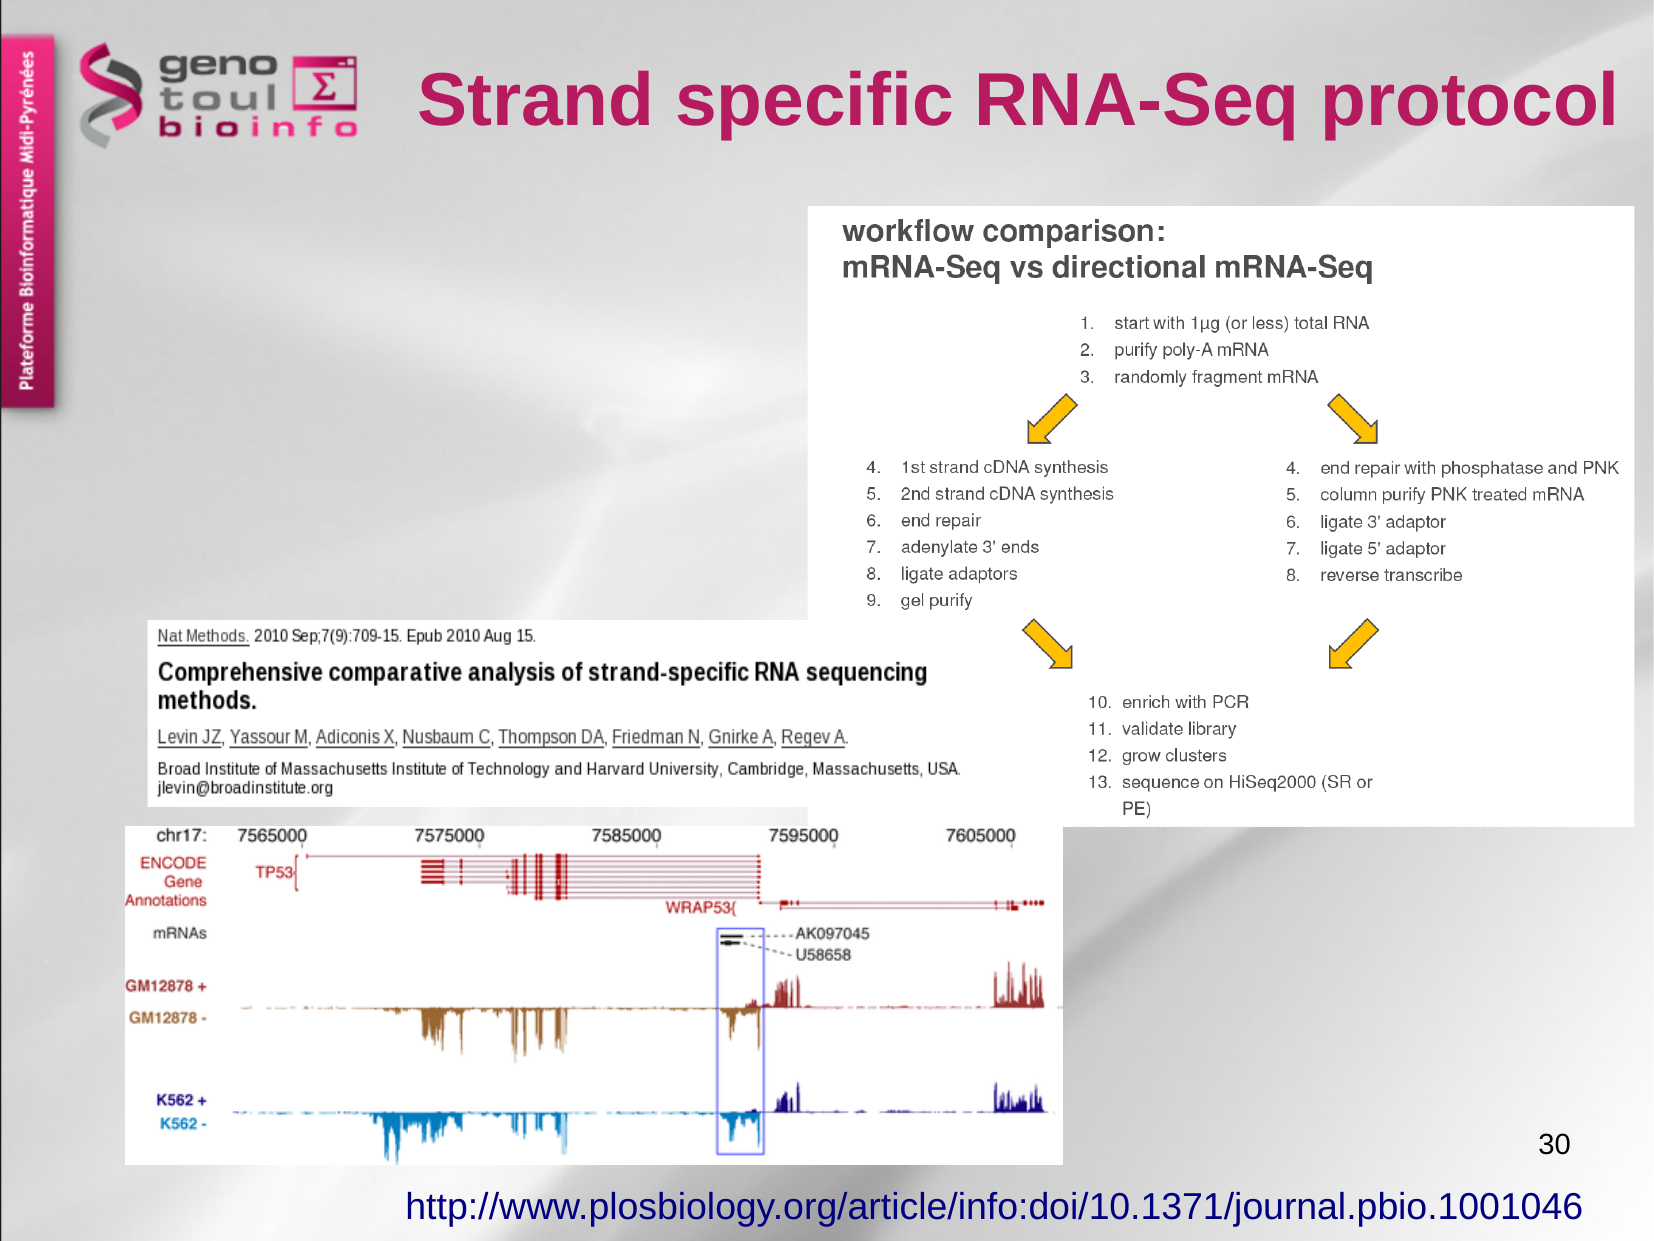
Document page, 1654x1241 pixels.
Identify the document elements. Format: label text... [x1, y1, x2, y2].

picture [0, 0, 1654, 1241]
title Strand specific RNA-Seq protocol [157, 59, 1642, 148]
text_box http://www.plosbiology.org/article/info:doi/10.1371/journal.pbio.1001046 [390, 1178, 1599, 1236]
